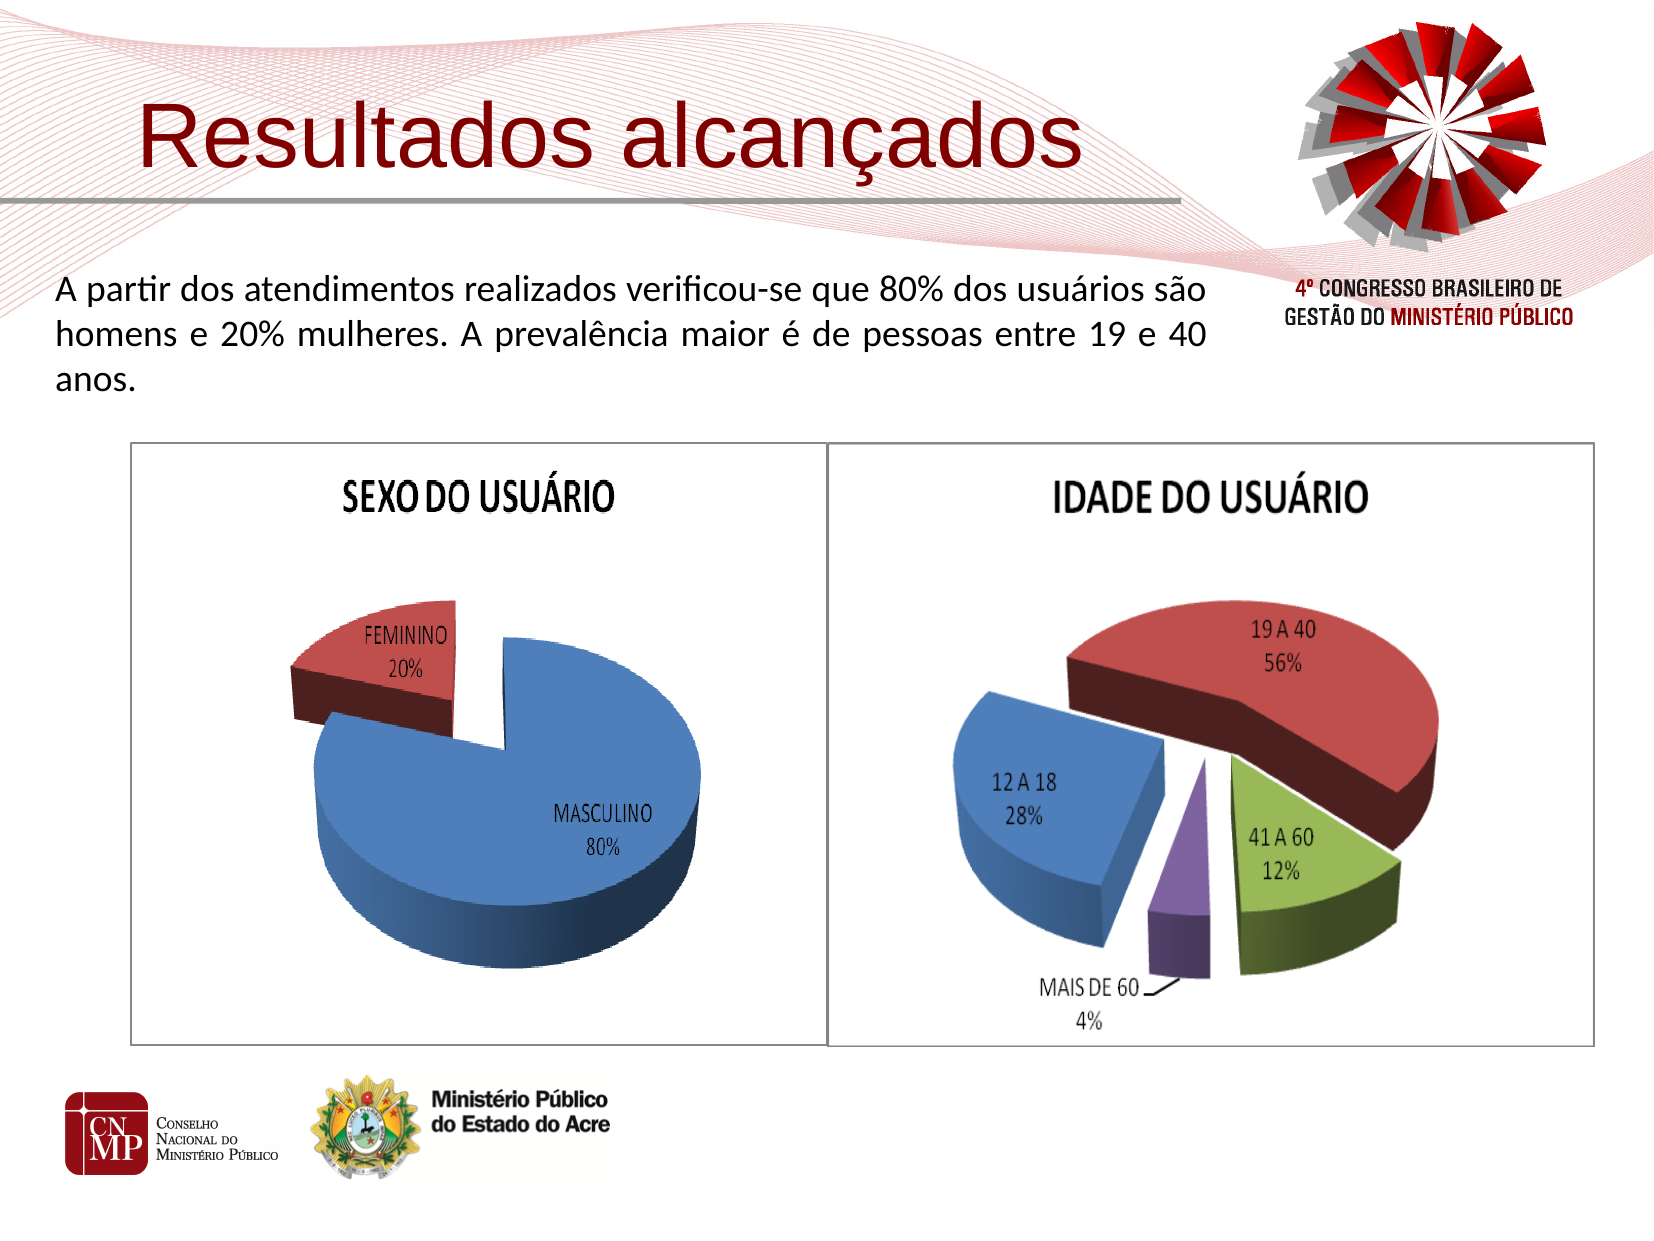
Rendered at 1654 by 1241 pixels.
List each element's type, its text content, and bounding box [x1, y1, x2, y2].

picture [47, 1074, 296, 1193]
picture [310, 1074, 610, 1182]
text_box Resultados alcançados [29, 77, 1193, 195]
picture [129, 442, 1595, 1047]
text_box A partir dos atendimentos realizados verificou-se que 80% dos usuários são homens e 20% mulheres. A prevalência maior é de pessoas entre 19 e 40 anos. [40, 256, 1241, 409]
picture [0, 9, 1654, 325]
